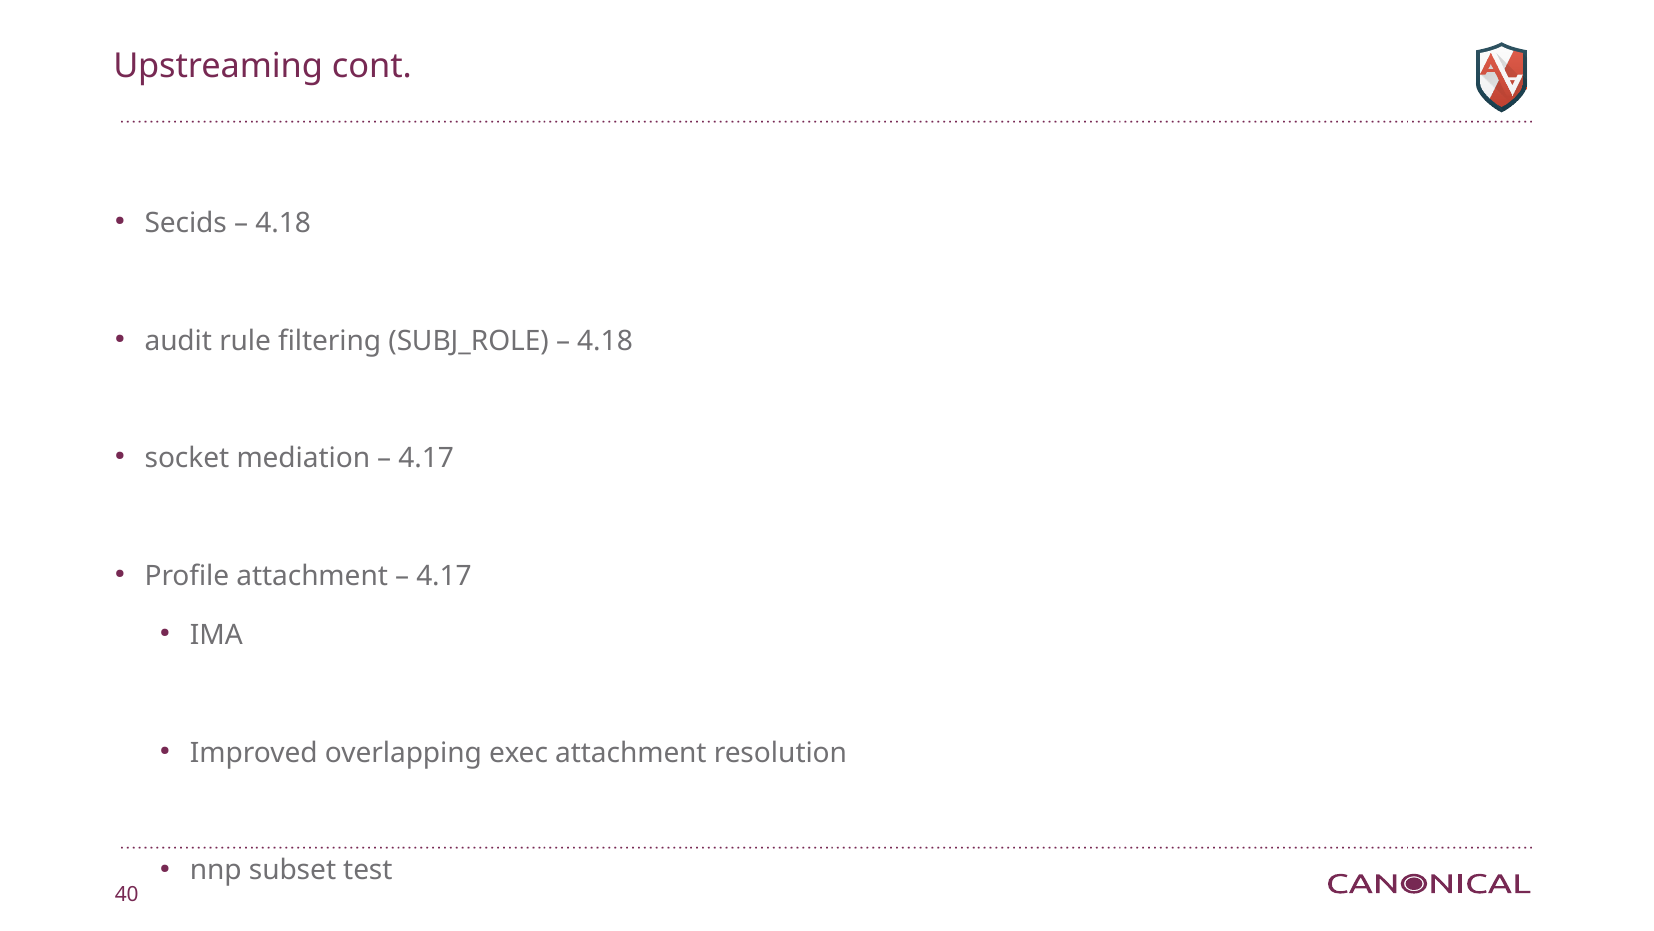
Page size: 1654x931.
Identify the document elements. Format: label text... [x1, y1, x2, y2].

picture [111, 33, 1546, 124]
title Upstreaming cont. [113, 48, 1382, 81]
list Secids – 4.18 audit rule filtering (SUBJ_ROLE) – 4.18 socket mediation – 4.17 Profile attachment – 4.17 IMA Improved overlapping exec attachment resolution nnp subset test [115, 192, 1540, 833]
picture [111, 845, 1533, 851]
